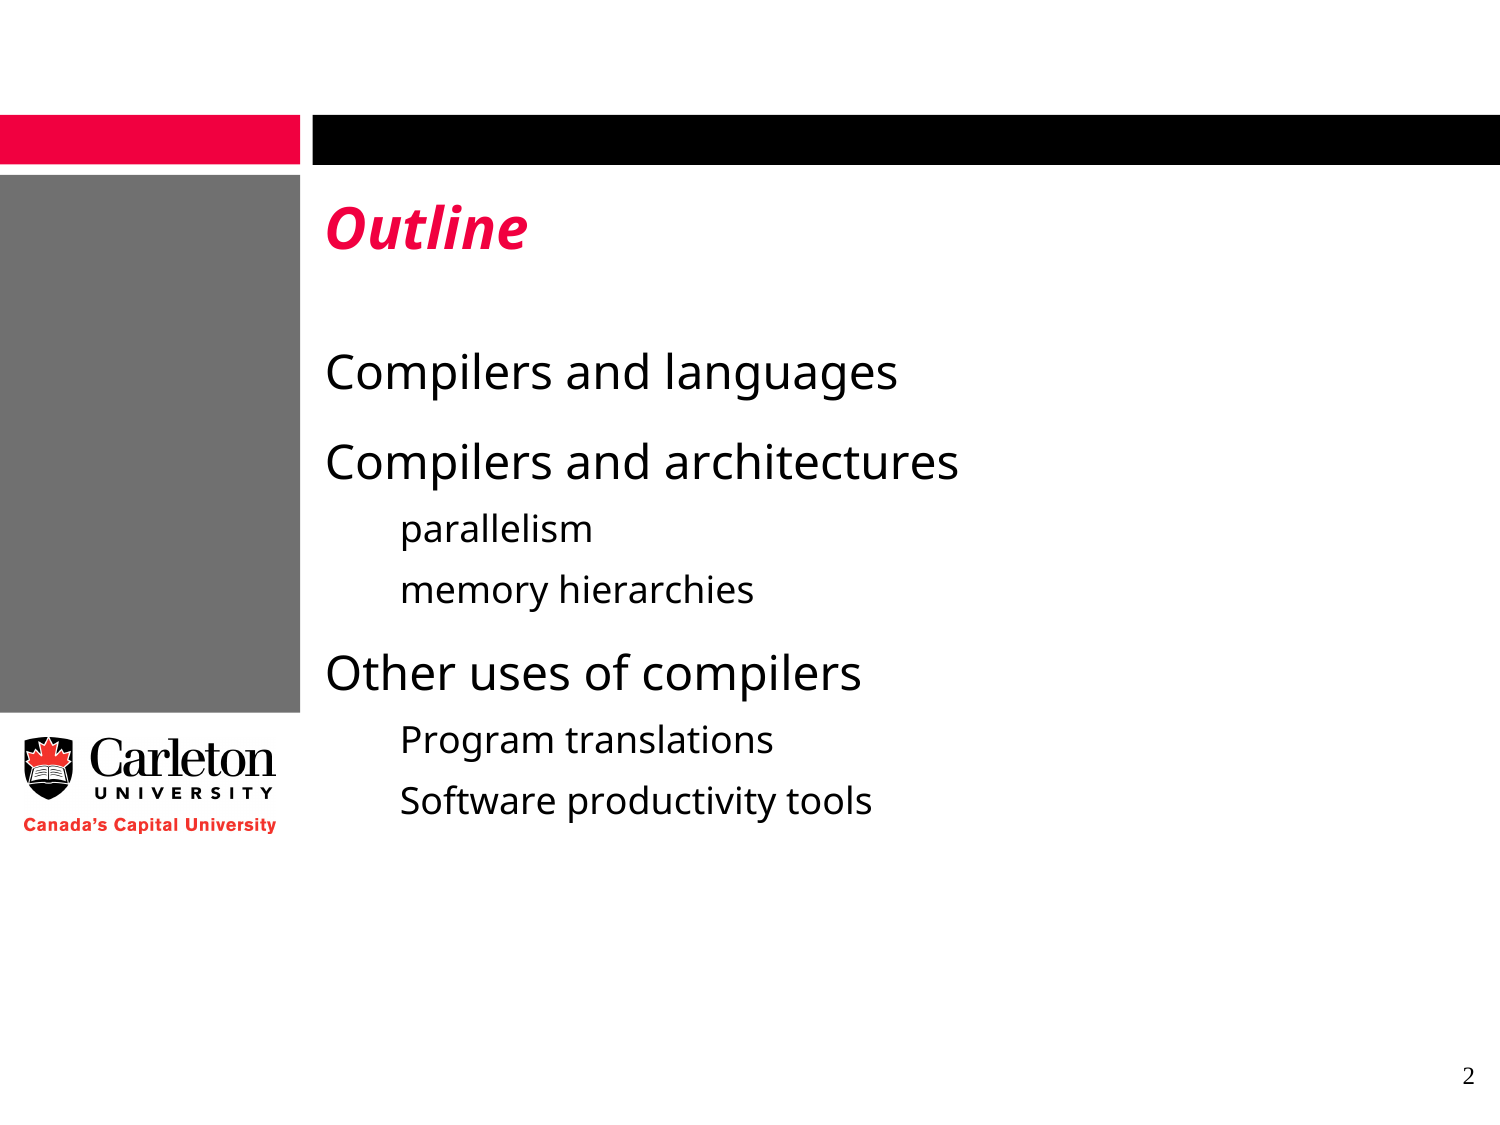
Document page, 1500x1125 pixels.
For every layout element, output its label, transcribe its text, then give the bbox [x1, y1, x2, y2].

picture [24, 737, 276, 834]
title Outline [324, 187, 1450, 324]
list Compilers and languages Compilers and architectures parallelism memory hierarchies Other uses of compilers Program translations Software productivity tools [324, 324, 1450, 1051]
